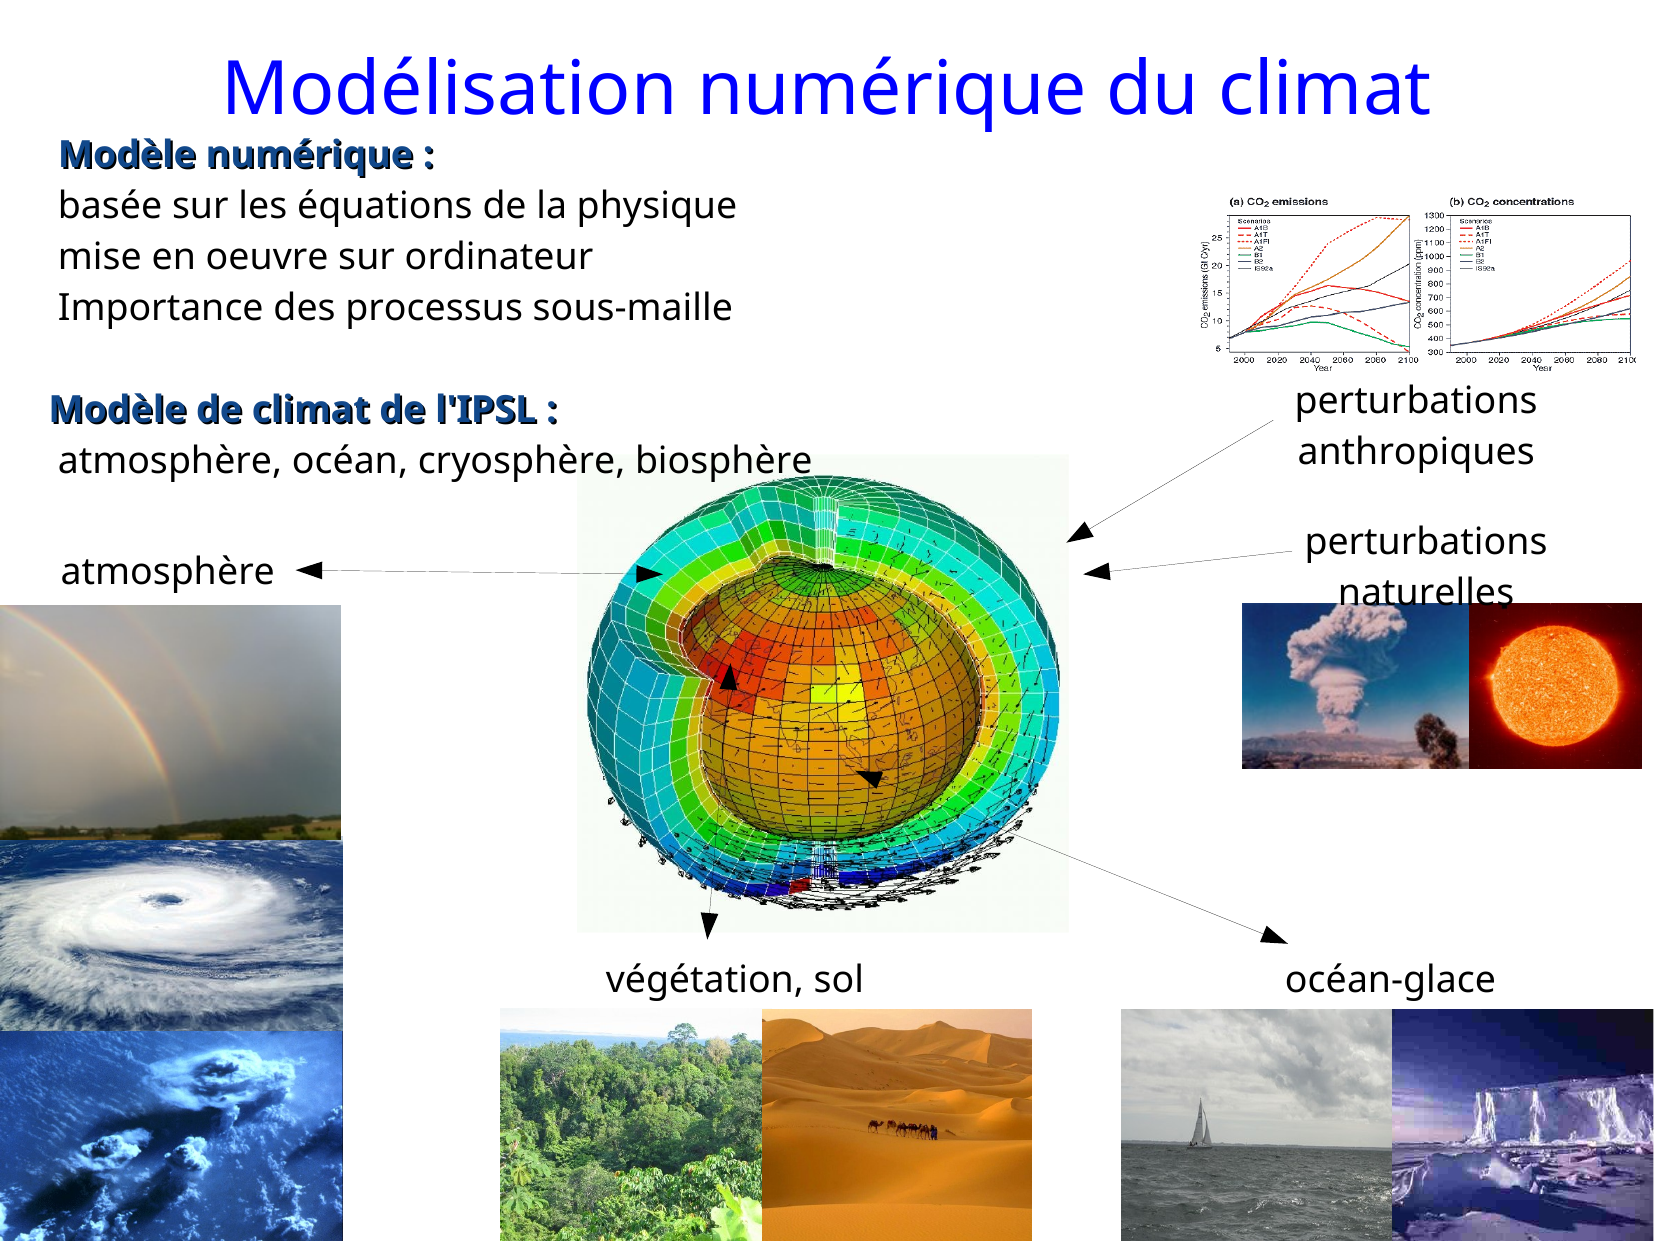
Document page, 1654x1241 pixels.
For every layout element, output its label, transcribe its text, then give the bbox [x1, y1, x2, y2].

picture [972, 834, 986, 840]
picture [1200, 189, 1636, 377]
picture [0, 605, 343, 1241]
picture [1242, 603, 1642, 769]
title Modélisation numérique du climat [82, 16, 1571, 155]
picture [1121, 1009, 1654, 1241]
text_box Modèle numérique : basée sur les équations de la physique mise en oeuvre sur ordinateur Importance des processus sous-maille Modèle de climat de l'IPSL : atmosphère, océan, cryosphère, biosphère [33, 119, 862, 493]
picture [500, 1008, 1032, 1241]
text_box océan-glace [1222, 944, 1559, 1012]
text_box perturbations naturelles [1258, 507, 1595, 609]
text_box perturbations anthropiques [1248, 365, 1584, 467]
text_box atmosphère [0, 537, 336, 605]
picture [577, 454, 1069, 933]
text_box végétation, sol [567, 944, 903, 1012]
